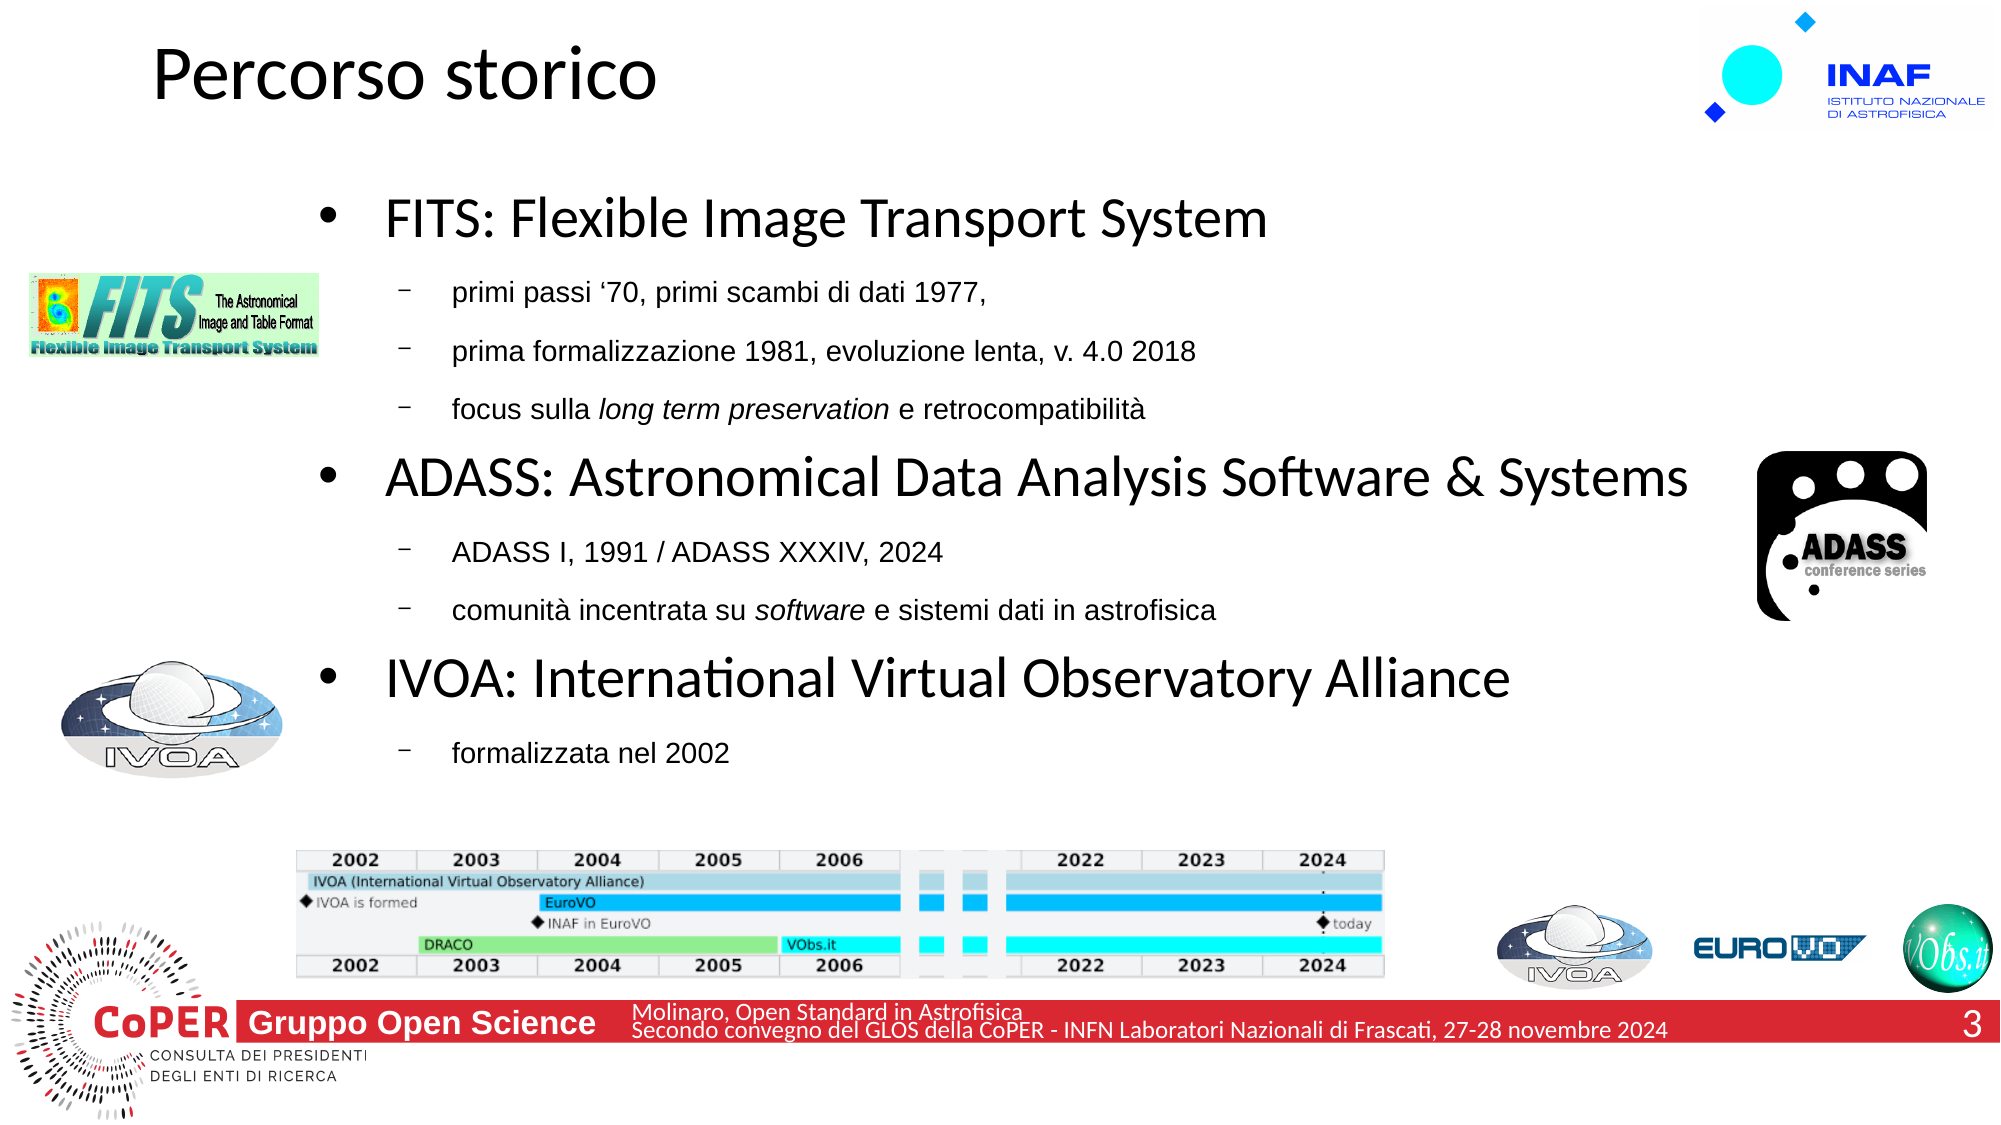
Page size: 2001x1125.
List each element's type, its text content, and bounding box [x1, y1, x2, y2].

picture [53, 658, 290, 783]
picture [1903, 904, 1993, 993]
list FITS: Flexible Image Transport System primi passi ‘70, primi scambi di dati 1977, prima formalizzazione 1981, evoluzione lenta, v. 4.0 2018 focus sulla long term preservation e retrocompatibilità ADASS: Astronomical Data Analysis Software & Systems ADASS I, 1991 / ADASS XXXIV, 2024 comunità incentrata su software e sistemi dati in astrofisica IVOA: International Virtual Observatory Alliance formalizzata nel 2002 [295, 179, 1705, 783]
picture [29, 273, 319, 357]
picture [1698, 5, 1994, 130]
picture [1691, 932, 1870, 965]
picture [1757, 451, 1927, 621]
footer Molinaro, Open Standard in Astrofisica Secondo convegno del GLOS della CoPER - INFN Laboratori Nazionali di Frascati, 27-28 novembre 2024 [616, 1002, 1863, 1048]
picture [1491, 903, 1658, 993]
title Percorso storico [137, 24, 1698, 125]
slide_number <number> [1898, 999, 1998, 1043]
picture [11, 850, 1385, 1120]
